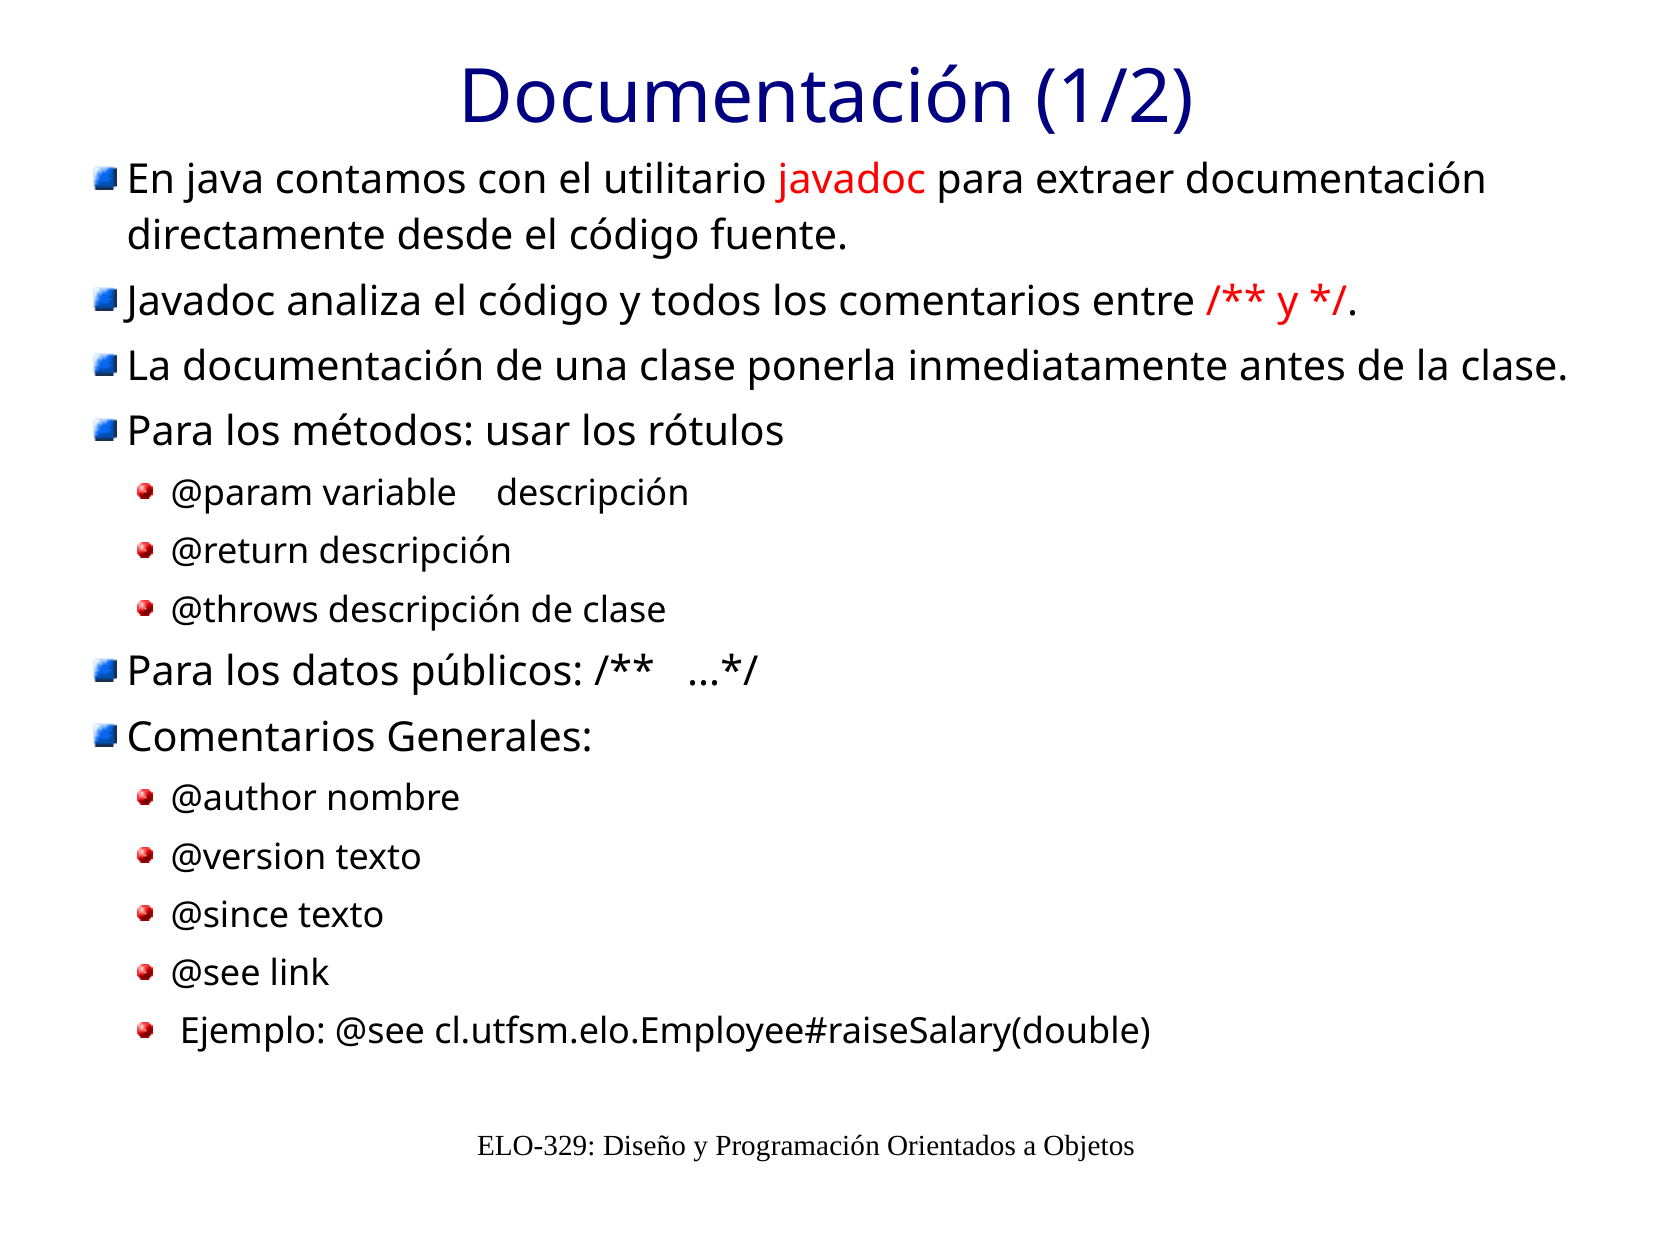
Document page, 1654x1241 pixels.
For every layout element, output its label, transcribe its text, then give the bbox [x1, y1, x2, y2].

title Documentación (1/2) [82, 43, 1571, 145]
list En java contamos con el utilitario javadoc para extraer documentación directamente desde el código fuente. Javadoc analiza el código y todos los comentarios entre /** y */. La documentación de una clase ponerla inmediatamente antes de la clase. Para los métodos: usar los rótulos @param variable descripción @return descripción @throws descripción de clase Para los datos públicos: /** ...*/ Comentarios Generales: @author nombre @version texto @since texto @see link Ejemplo: @see cl.utfsm.elo.Employee#raiseSalary(double) [82, 150, 1571, 1126]
